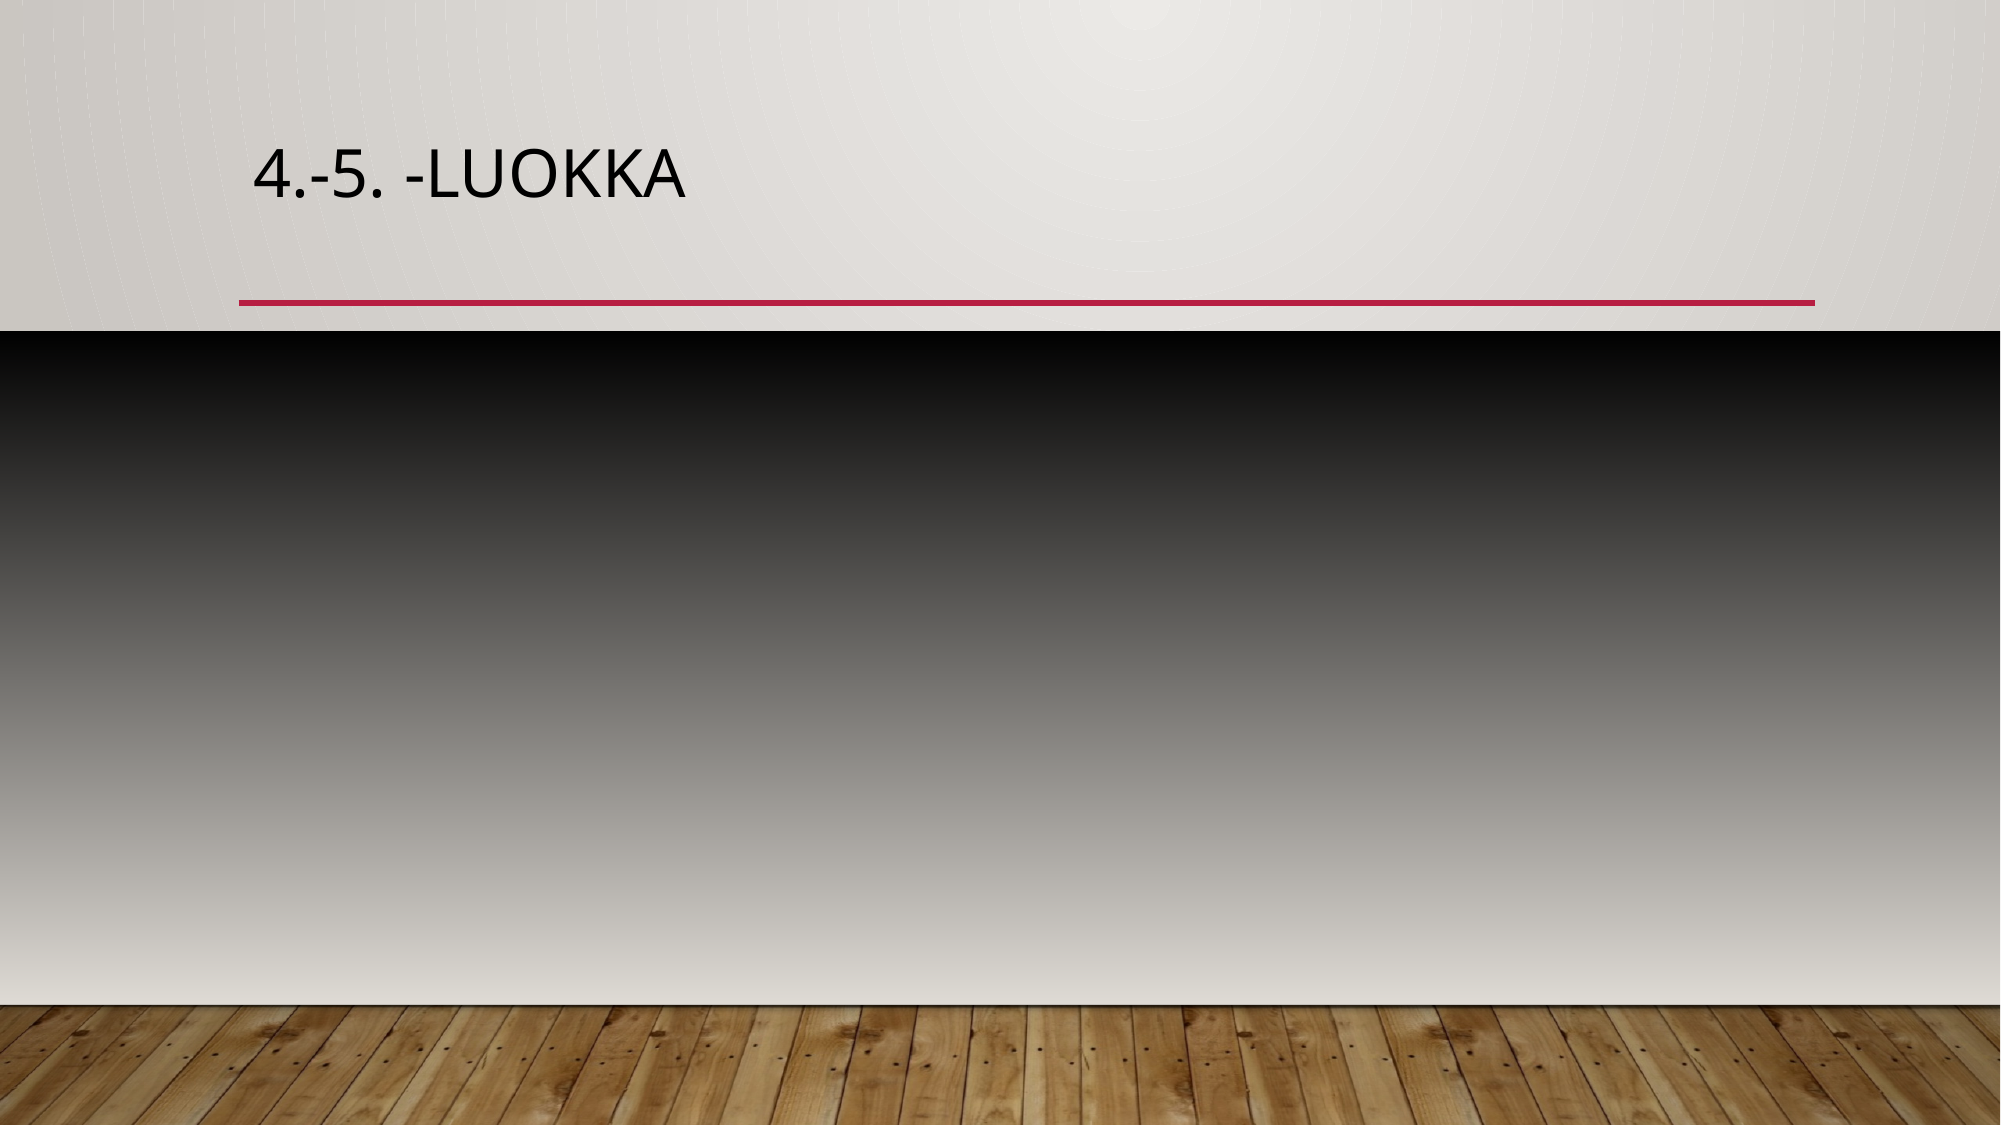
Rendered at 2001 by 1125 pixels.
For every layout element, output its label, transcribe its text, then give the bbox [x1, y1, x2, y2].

title 4.-5. -luokka [238, 131, 1814, 305]
